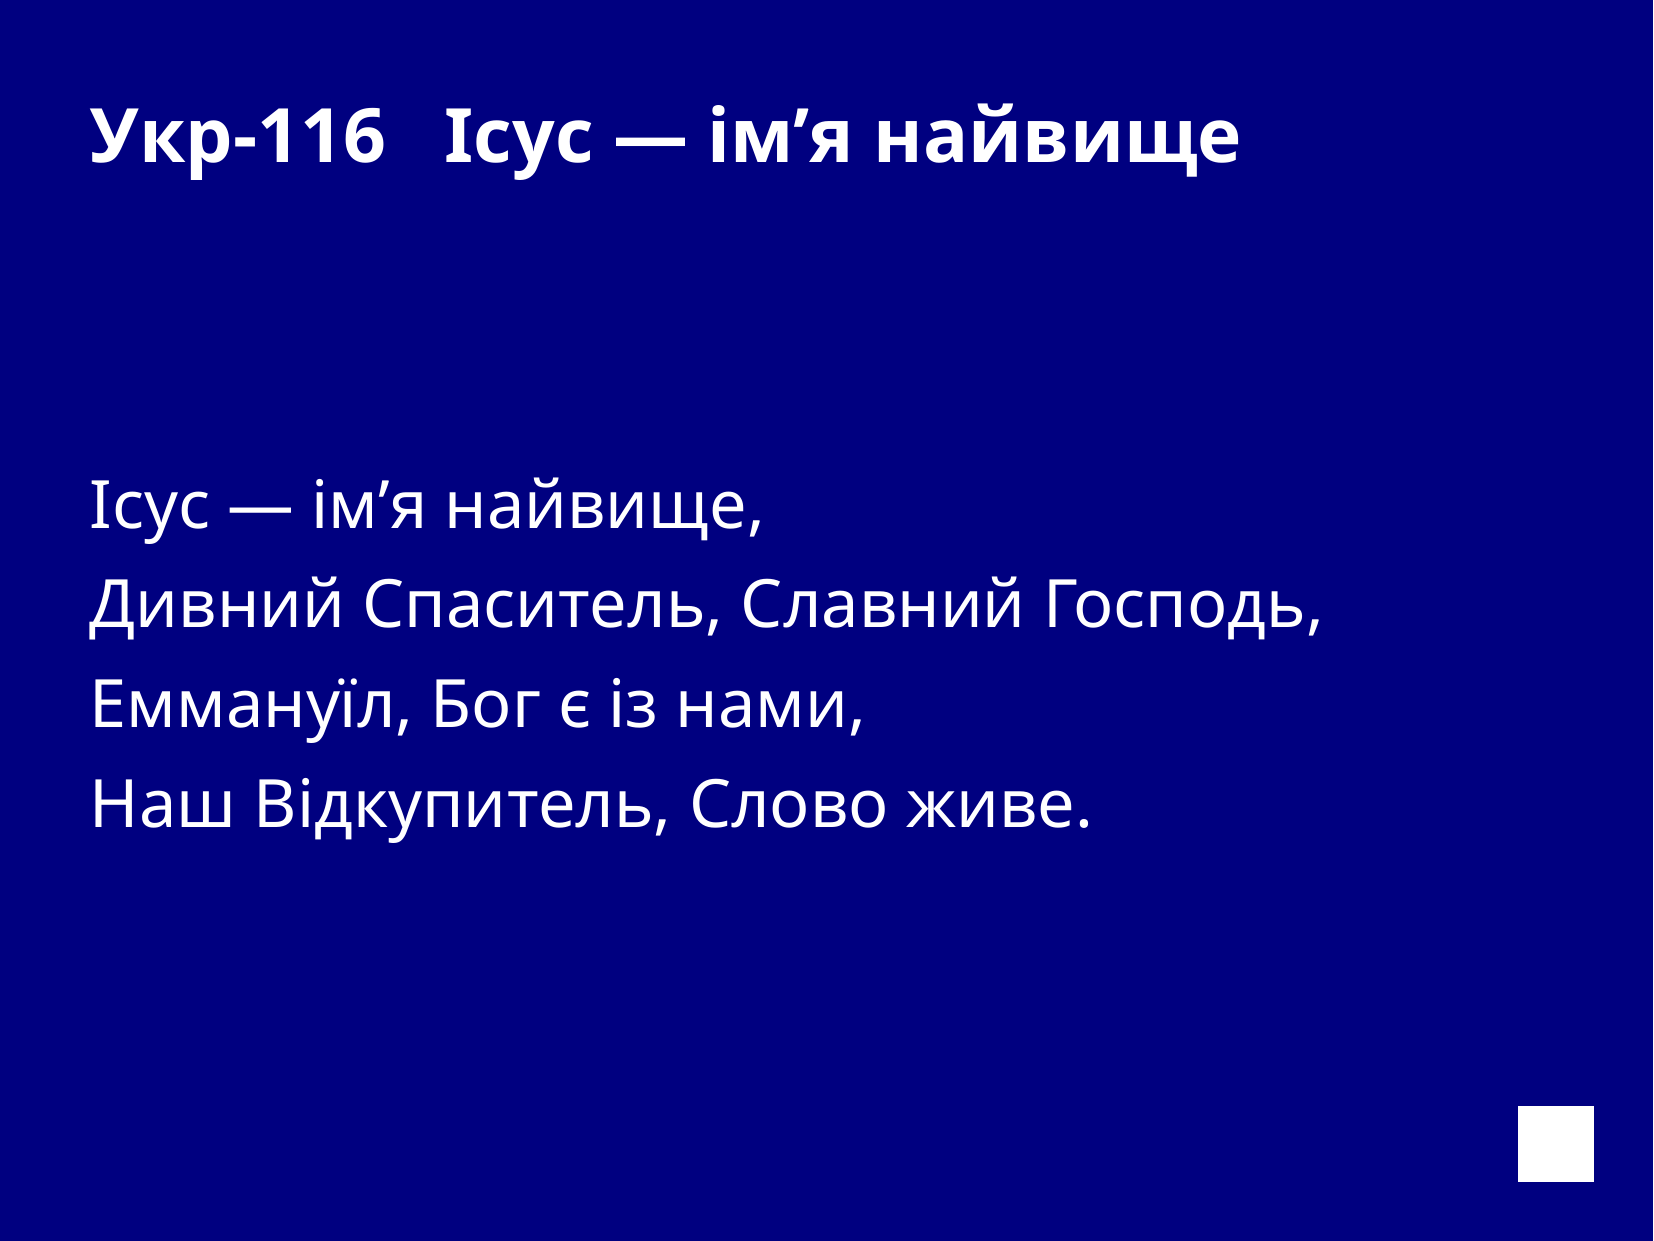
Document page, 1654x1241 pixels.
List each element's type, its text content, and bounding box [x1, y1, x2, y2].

text_box Укр-116 Ісус ― ім’я найвище [75, 75, 1576, 188]
text_box [1518, 1106, 1594, 1182]
text_box Ісус ― ім’я найвище, Дивний Спаситель, Славний Господь, Еммануїл, Бог є із нами, Наш Відкупитель, Слово живе. [75, 188, 1576, 1163]
